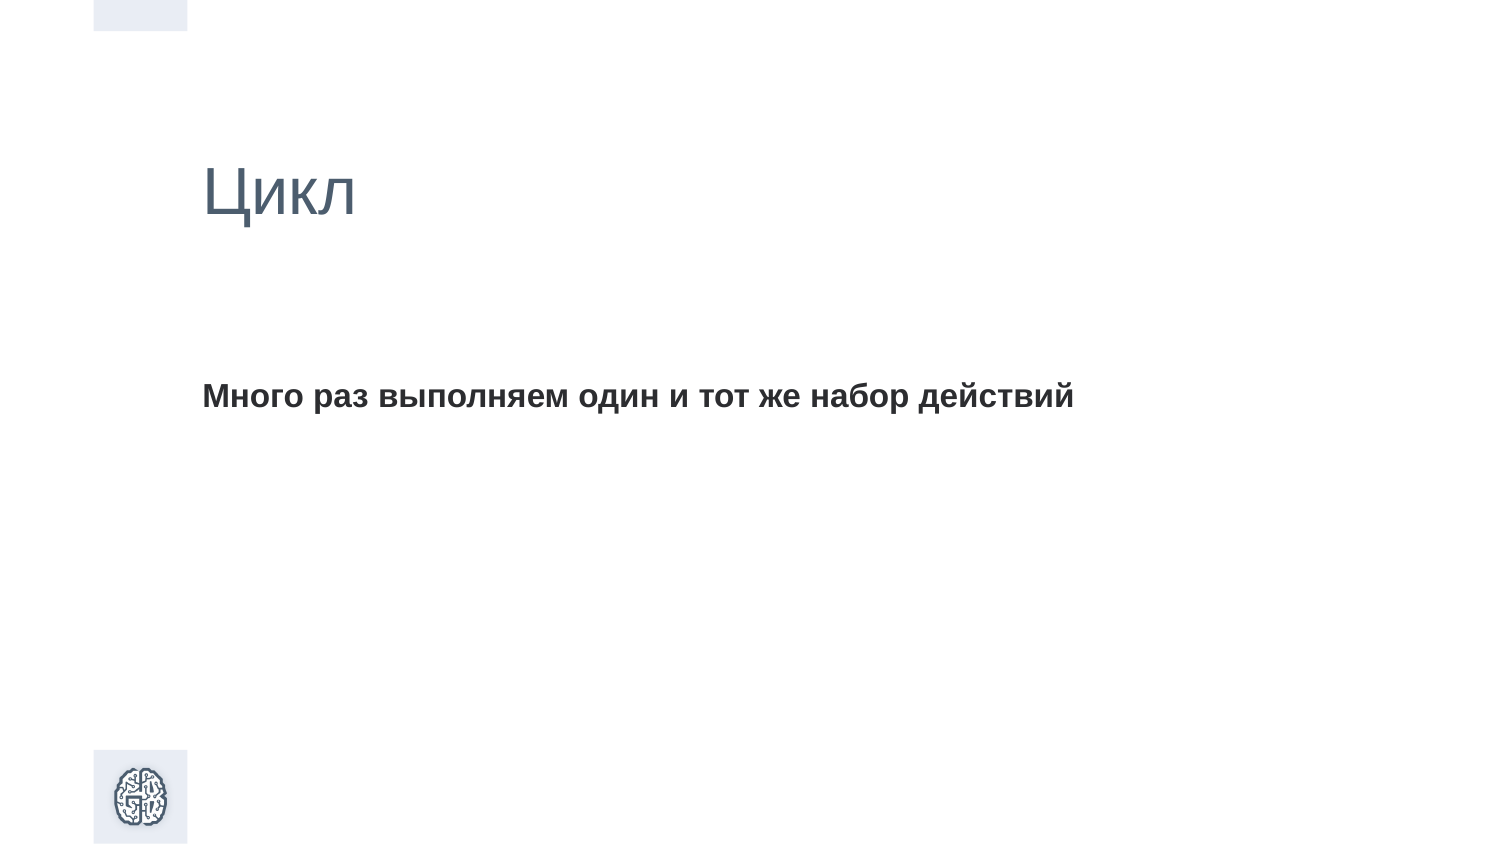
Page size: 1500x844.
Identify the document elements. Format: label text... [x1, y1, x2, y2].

text_box Много раз выполняем один и тот же набор действий [187, 347, 1312, 421]
picture [106, 760, 175, 834]
text_box Цикл [187, 93, 1312, 282]
